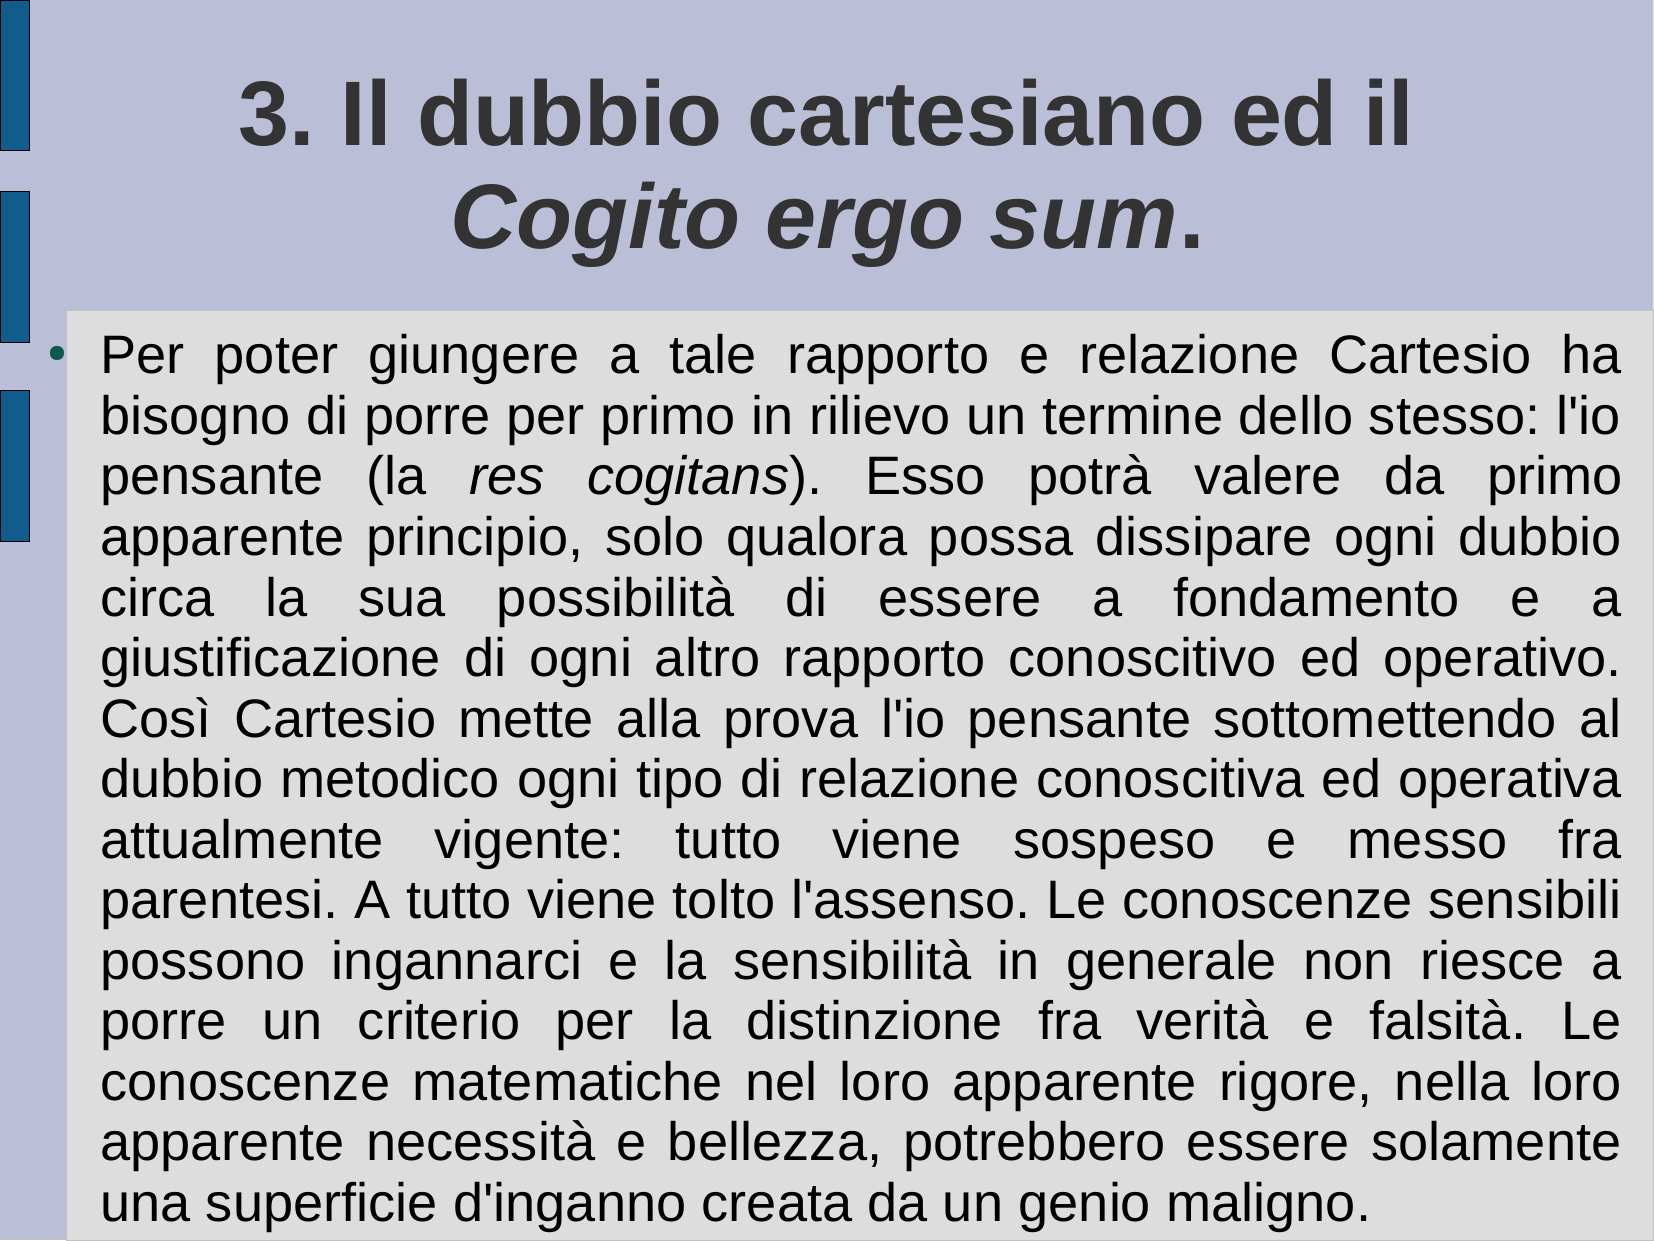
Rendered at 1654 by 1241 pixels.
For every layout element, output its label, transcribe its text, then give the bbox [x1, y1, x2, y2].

title 3. Il dubbio cartesiano ed il Cogito ergo sum. [121, 61, 1534, 269]
list Per poter giungere a tale rapporto e relazione Cartesio ha bisogno di porre per primo in rilievo un termine dello stesso: l'io pensante (la res cogitans). Esso potrà valere da primo apparente principio, solo qualora possa dissipare ogni dubbio circa la sua possibilità di essere a fondamento e a giustificazione di ogni altro rapporto conoscitivo ed operativo. Così Cartesio mette alla prova l'io pensante sottomettendo al dubbio metodico ogni tipo di relazione conoscitiva ed operativa attualmente vigente: tutto viene sospeso e messo fra parentesi. A tutto viene tolto l'assenso. Le conoscenze sensibili possono ingannarci e la sensibilità in generale non riesce a porre un criterio per la distinzione fra verità e falsità. Le conoscenze matematiche nel loro apparente rigore, nella loro apparente necessità e bellezza, potrebbero essere solamente una superficie d'inganno creata da un genio maligno. [29, 324, 1625, 1233]
